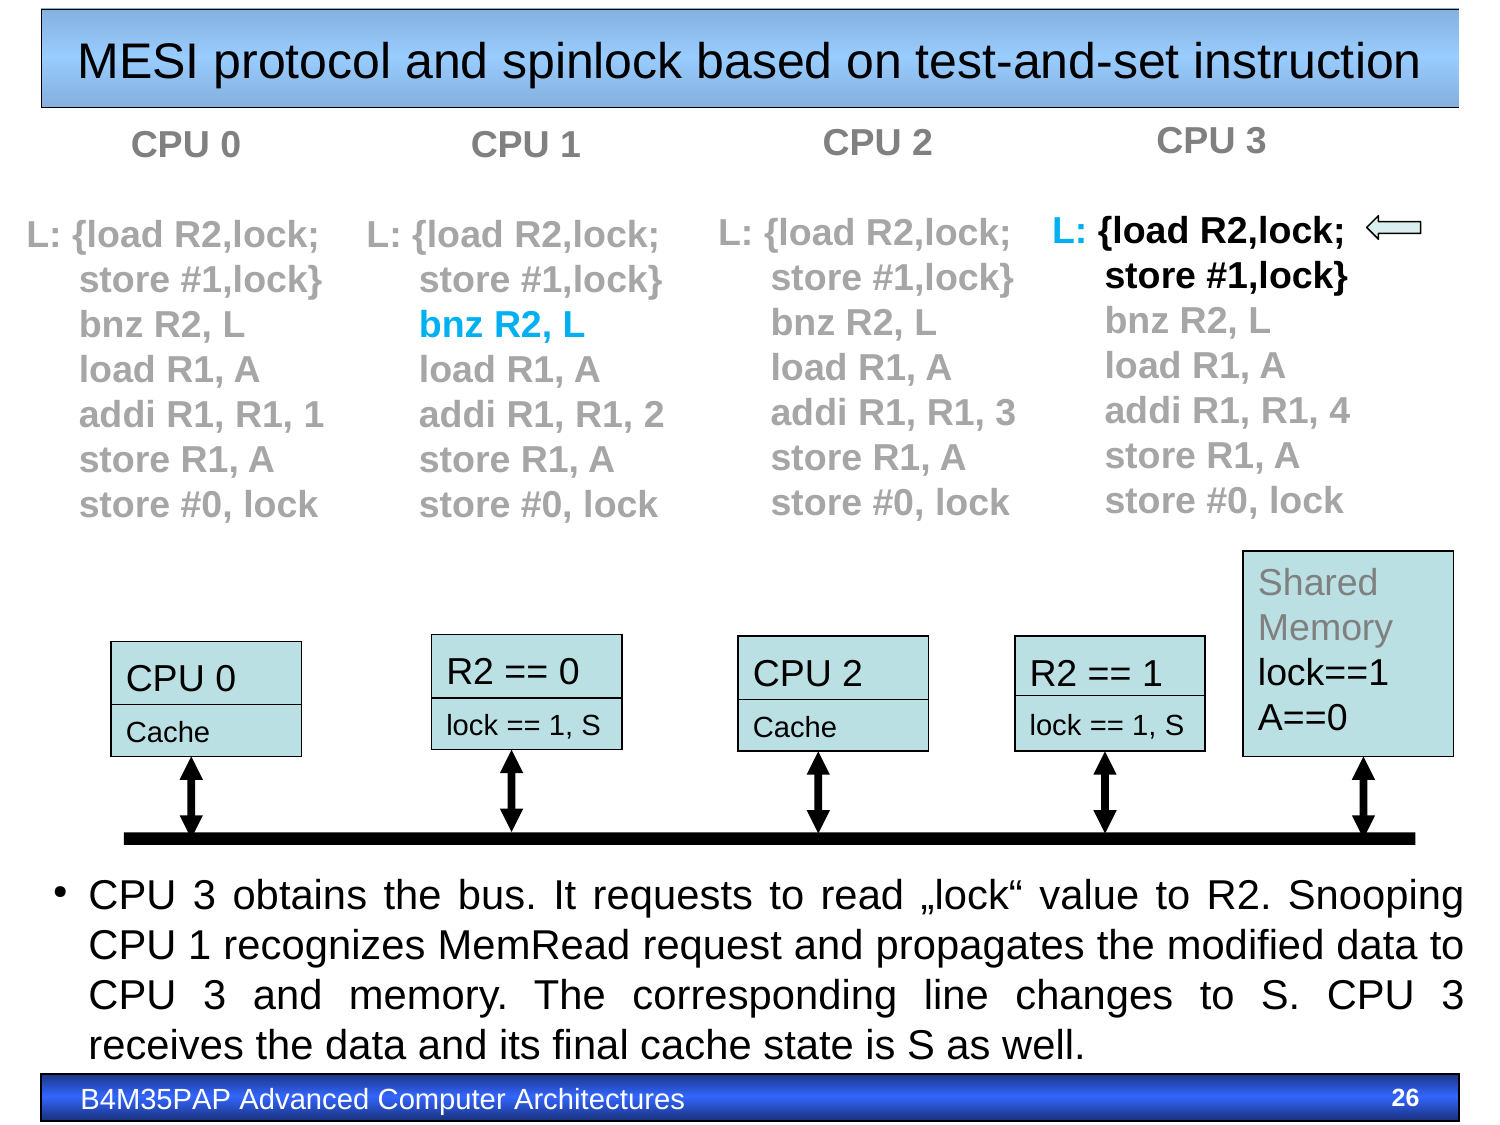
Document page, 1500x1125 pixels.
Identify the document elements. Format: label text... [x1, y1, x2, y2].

title MESI protocol and spinlock based on test-and-set instruction [41, 8, 1459, 108]
text_box Cache [111, 704, 302, 757]
text_box CPU 0 [111, 641, 302, 704]
text_box Shared Memory lock==1 A==0 [1243, 550, 1454, 757]
text_box CPU 3 L: {load R2,lock; store #1,lock} bnz R2, L load R1, A addi R1, R1, 4 store R1, A store #0, lock [1037, 108, 1386, 529]
text_box lock == 1, S [431, 697, 622, 750]
text_box CPU 2 L: {load R2,lock; store #1,lock} bnz R2, L load R1, A addi R1, R1, 3 store R1, A store #0, lock [703, 110, 1053, 531]
text_box [1366, 215, 1421, 240]
text_box CPU 2 [738, 636, 929, 699]
text_box R2 == 1 [1014, 636, 1206, 695]
text_box CPU 1 L: {load R2,lock; store #1,lock} bnz R2, L load R1, A addi R1, R1, 2 store R1, A store #0, lock [351, 112, 701, 533]
text_box CPU 3 obtains the bus. It requests to read „lock“ value to R2. Snooping CPU 1 recognizes MemRead request and propagates the modified data to CPU 3 and memory. The corresponding line changes to S. CPU 3 receives the data and its final cache state is S as well. [38, 860, 1481, 1076]
text_box CPU 0 L: {load R2,lock; store #1,lock} bnz R2, L load R1, A addi R1, R1, 1 store R1, A store #0, lock [11, 112, 351, 533]
text_box R2 == 0 [431, 634, 622, 697]
text_box lock == 1, S [1014, 695, 1206, 752]
text_box Cache [738, 699, 929, 752]
